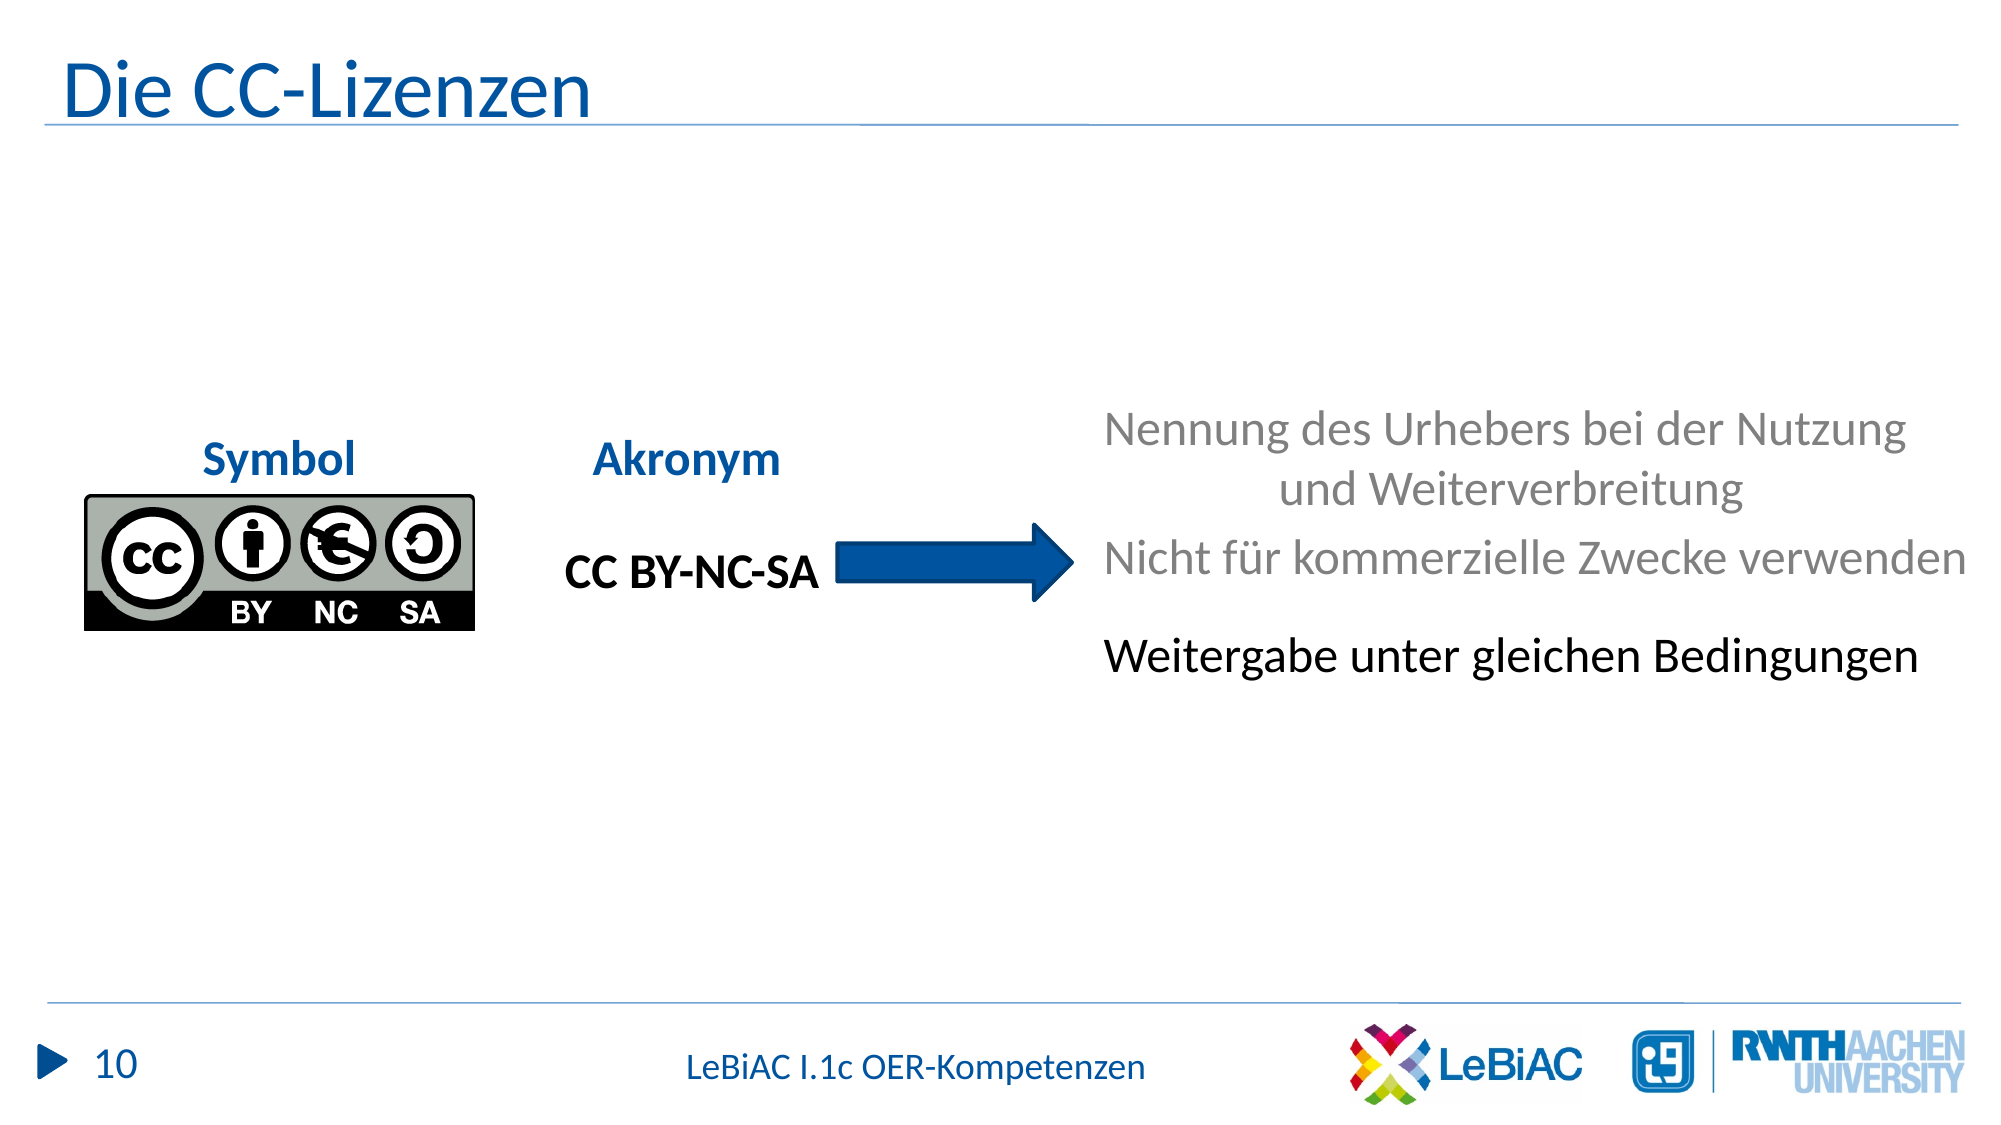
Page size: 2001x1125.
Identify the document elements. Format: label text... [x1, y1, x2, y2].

picture [1350, 1024, 1582, 1105]
text_box Nennung des Urhebers bei der Nutzung und Weiterverbreitung [1089, 388, 1934, 517]
text_box [837, 524, 1072, 601]
text_box CC BY-NC-SA [550, 530, 835, 606]
picture [1631, 1028, 1966, 1094]
text_box Symbol [187, 417, 372, 493]
text_box Nicht für kommerzielle Zwecke verwenden [1089, 517, 1984, 592]
text_box Akronym [577, 417, 797, 493]
picture [84, 494, 475, 631]
text_box Weitergabe unter gleichen Bedingungen [1088, 615, 1935, 691]
title Die CC-Lizenzen [47, 42, 1959, 125]
